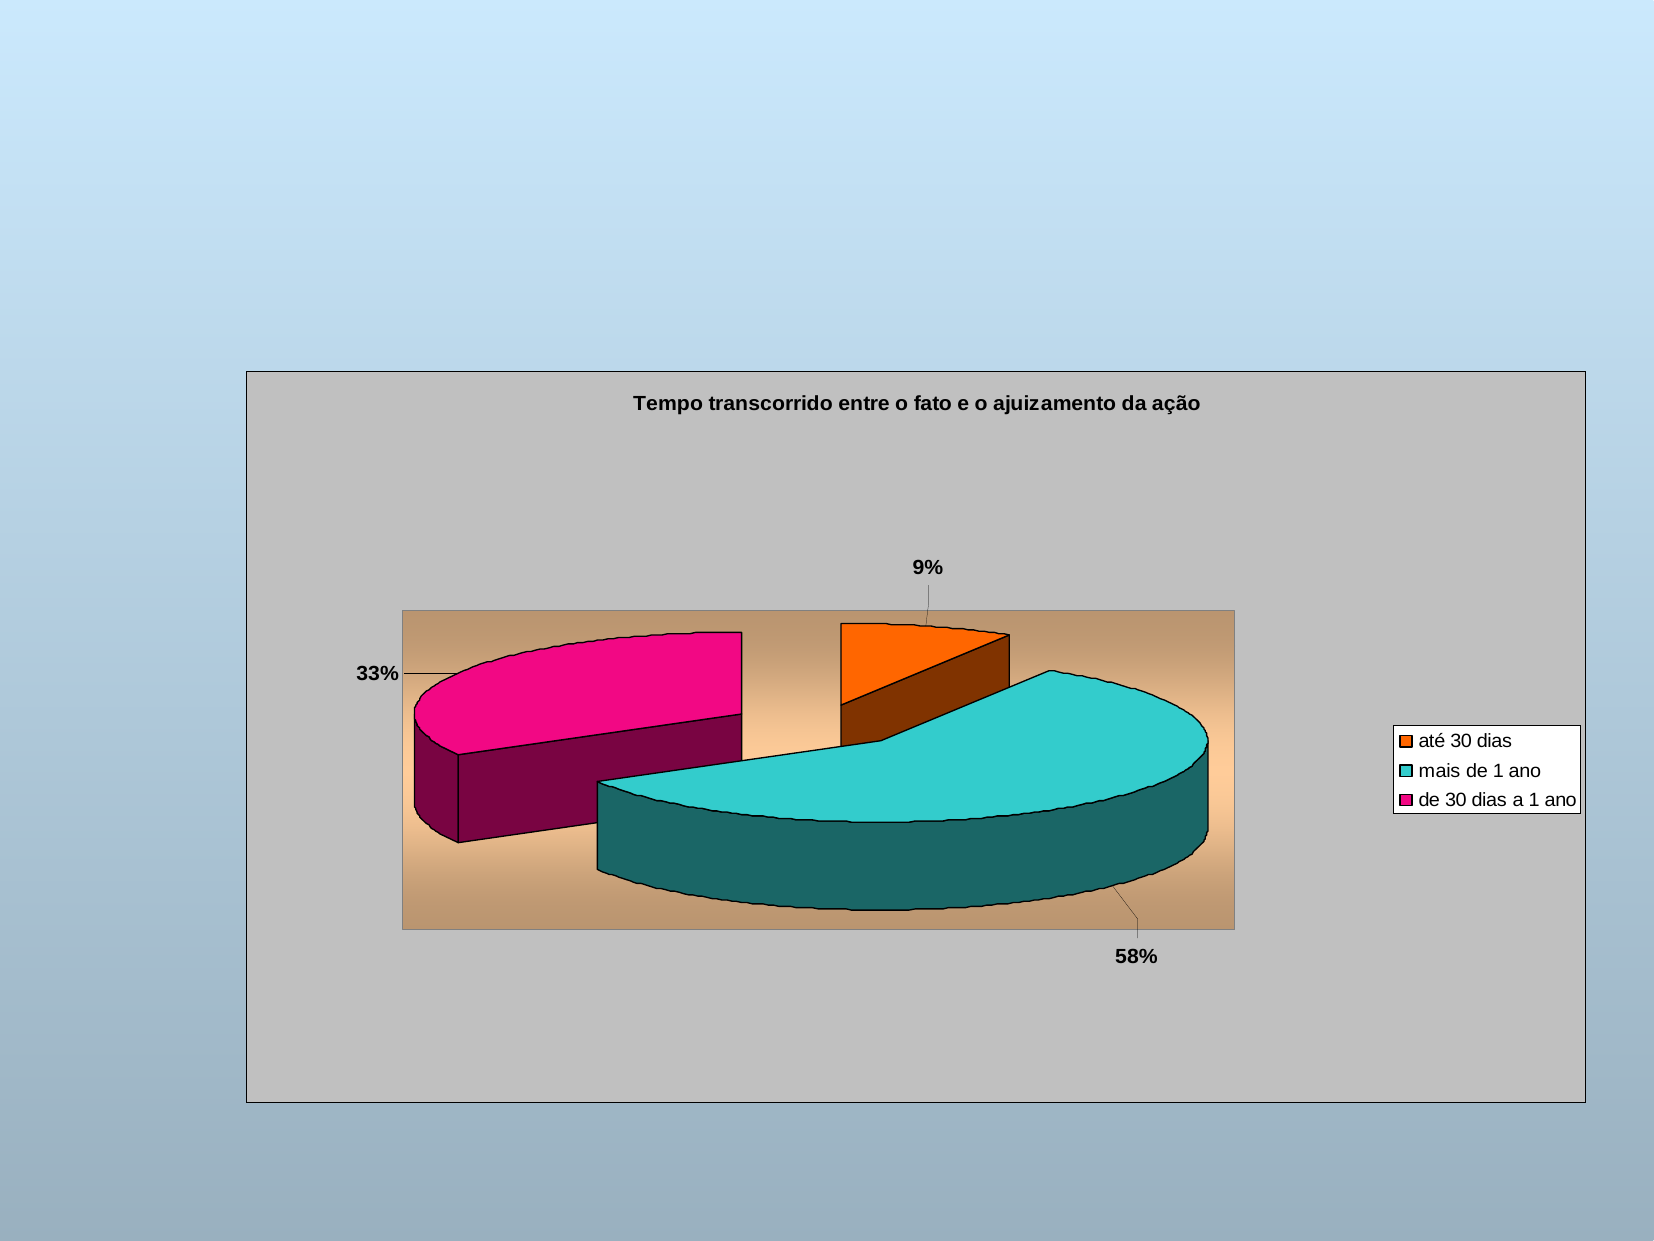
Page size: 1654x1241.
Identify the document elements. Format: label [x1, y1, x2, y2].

chart [239, 364, 1594, 1109]
